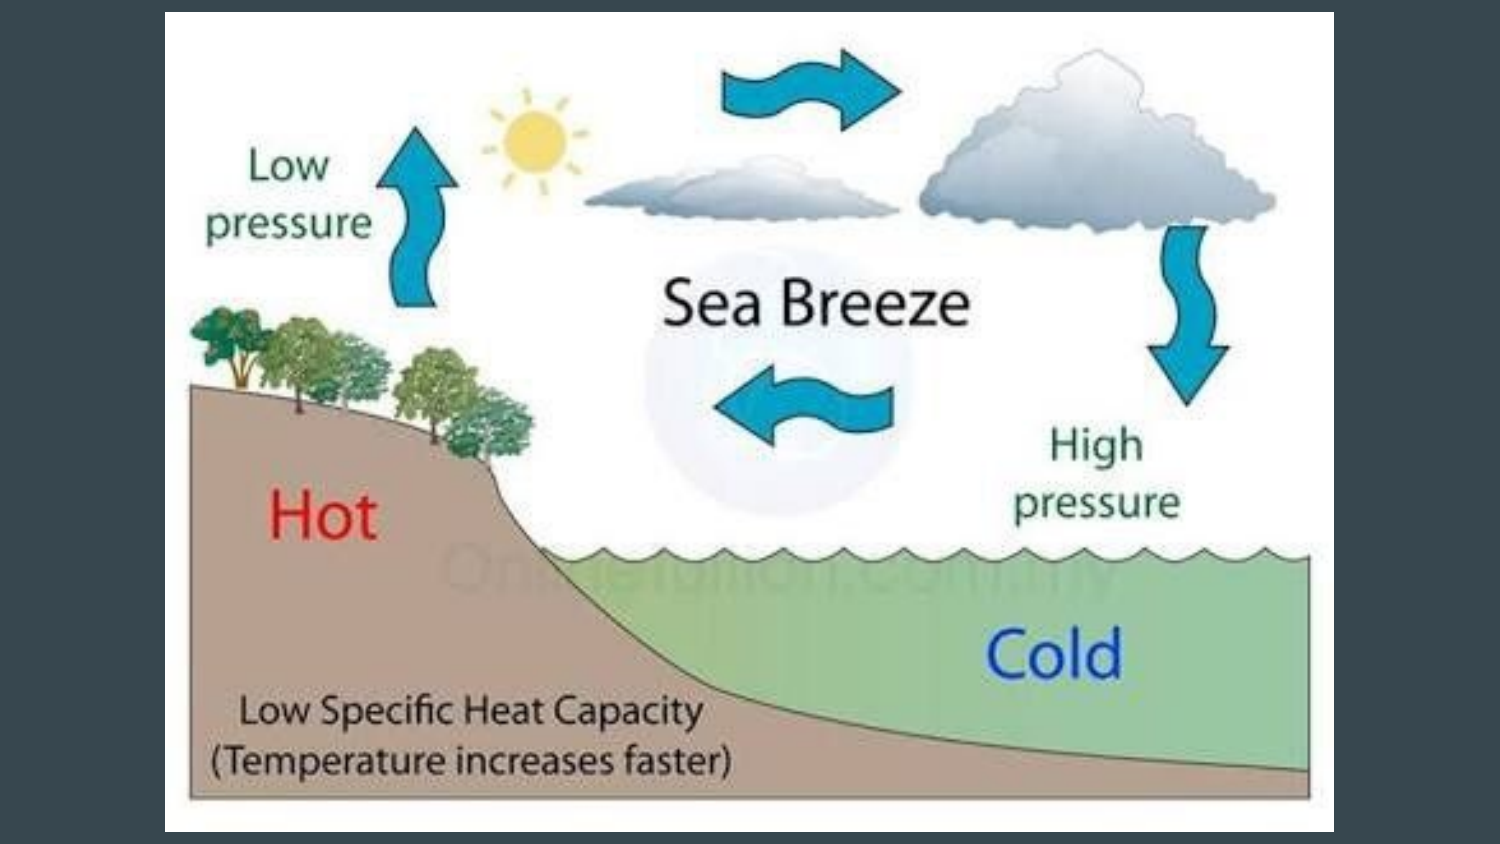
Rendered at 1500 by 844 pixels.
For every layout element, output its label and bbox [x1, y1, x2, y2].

picture [165, 12, 1334, 832]
